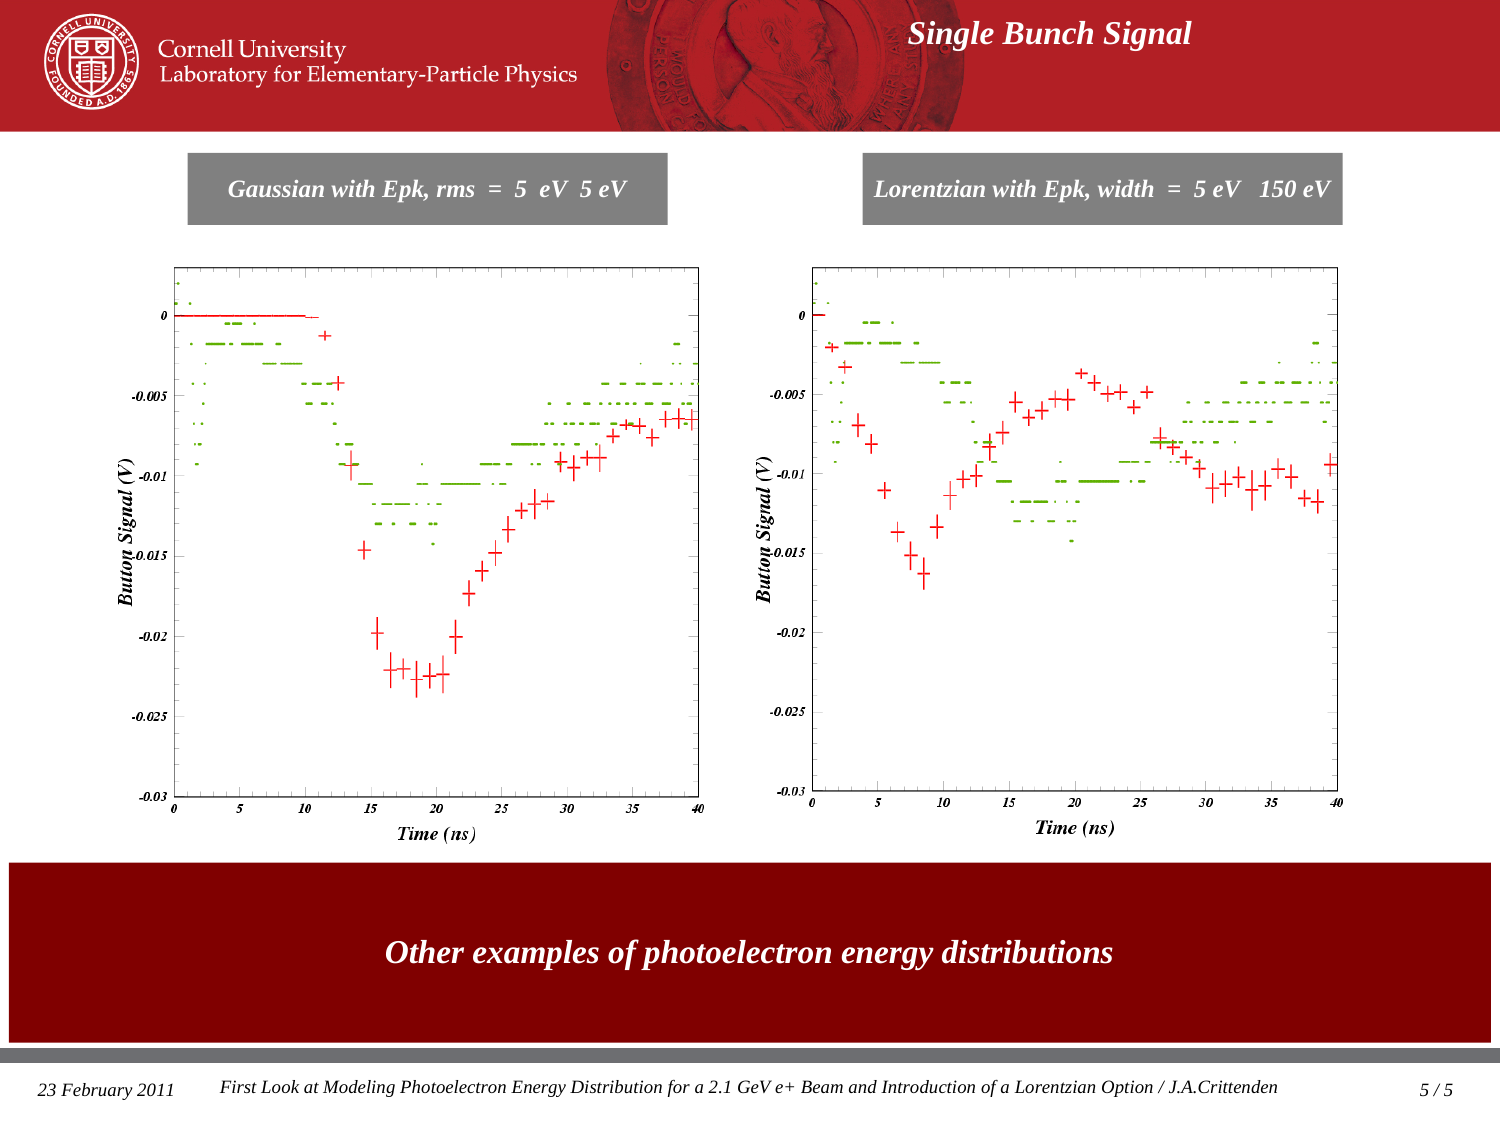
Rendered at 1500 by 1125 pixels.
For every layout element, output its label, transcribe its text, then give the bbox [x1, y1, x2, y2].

picture [750, 262, 1351, 847]
text_box Single Bunch Signal [599, 7, 1500, 158]
text_box Lorentzian with Epk, width = 5 eV 150 eV [862, 152, 1343, 225]
text_box Gaussian with Epk, rms = 5 eV 5 eV [187, 152, 668, 225]
text_box Other examples of photoelectron energy distributions [8, 862, 1491, 1043]
picture [112, 262, 713, 847]
picture [0, 0, 1500, 132]
